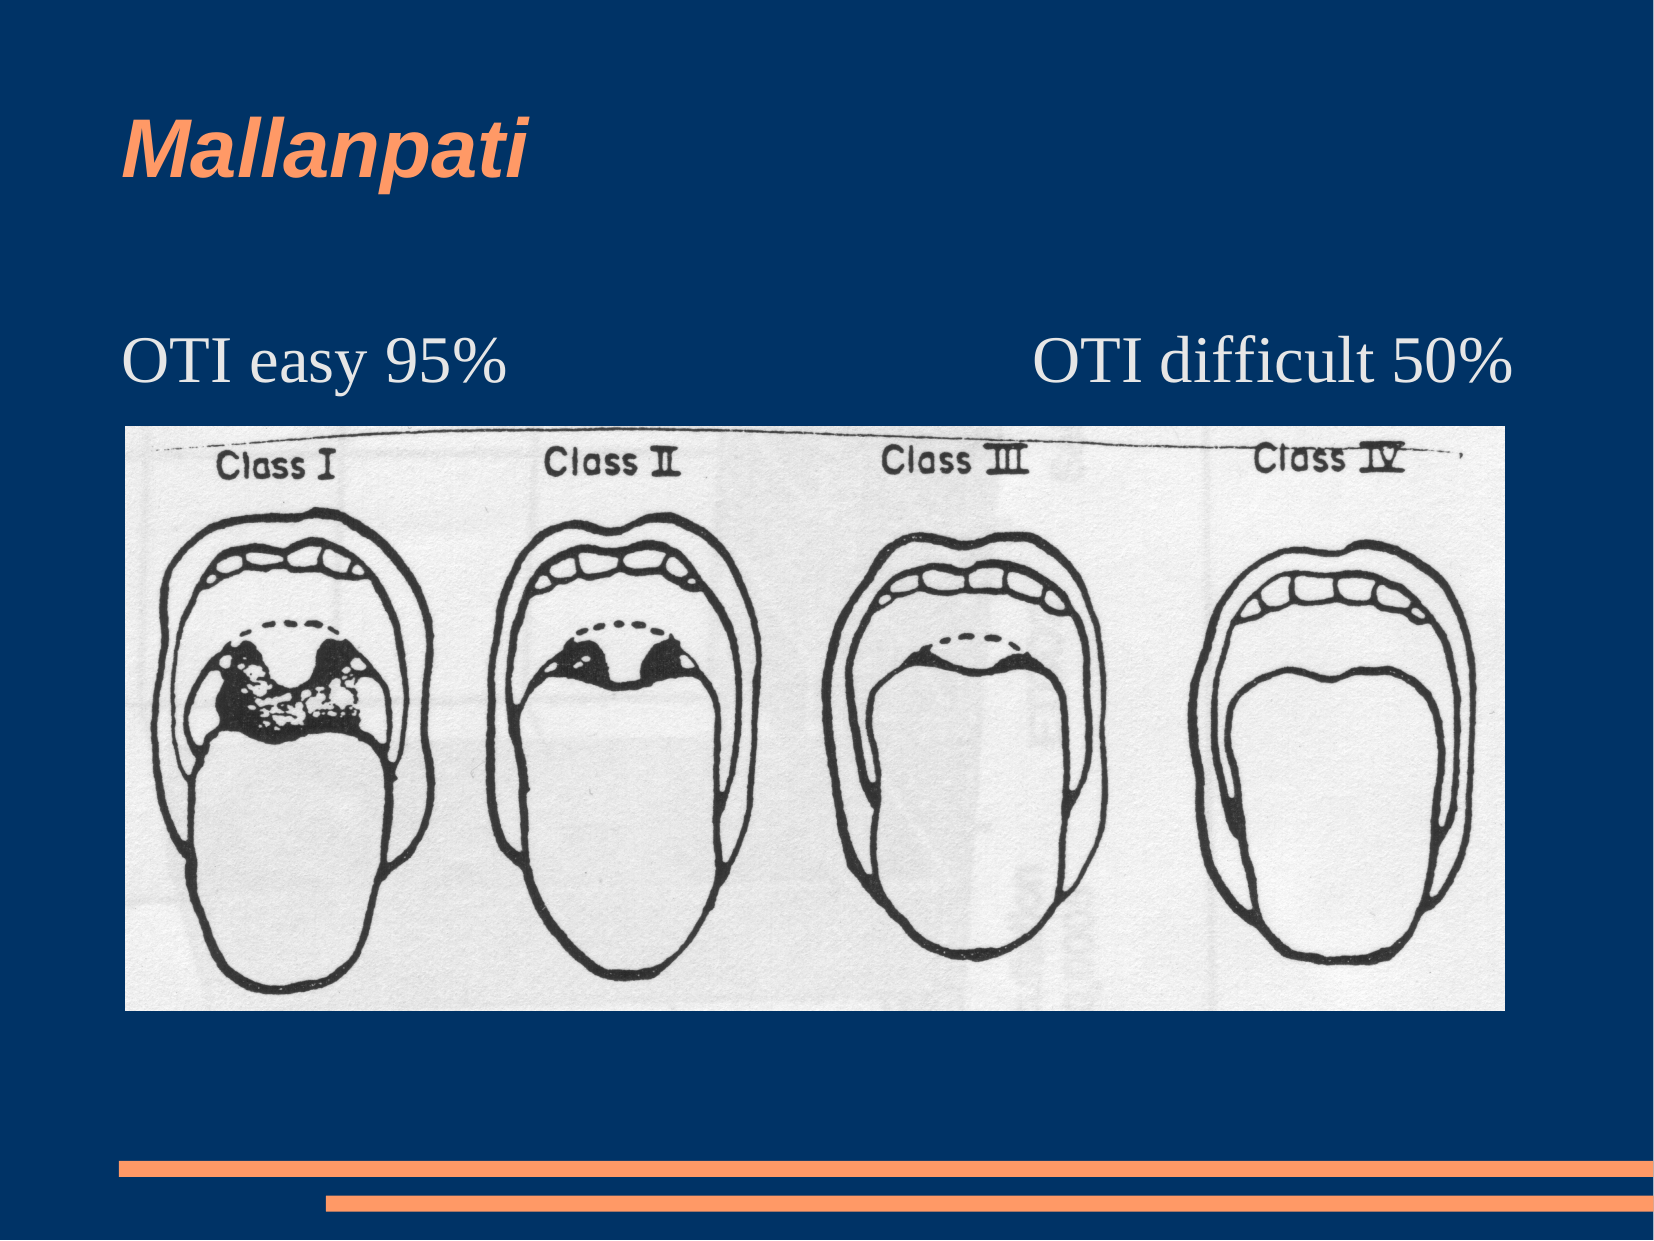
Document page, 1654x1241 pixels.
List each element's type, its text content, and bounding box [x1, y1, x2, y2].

picture [125, 426, 1505, 1011]
title Mallanpati [121, 46, 1534, 254]
list OTI easy 95% OTI difficult 50% [121, 322, 1561, 1133]
